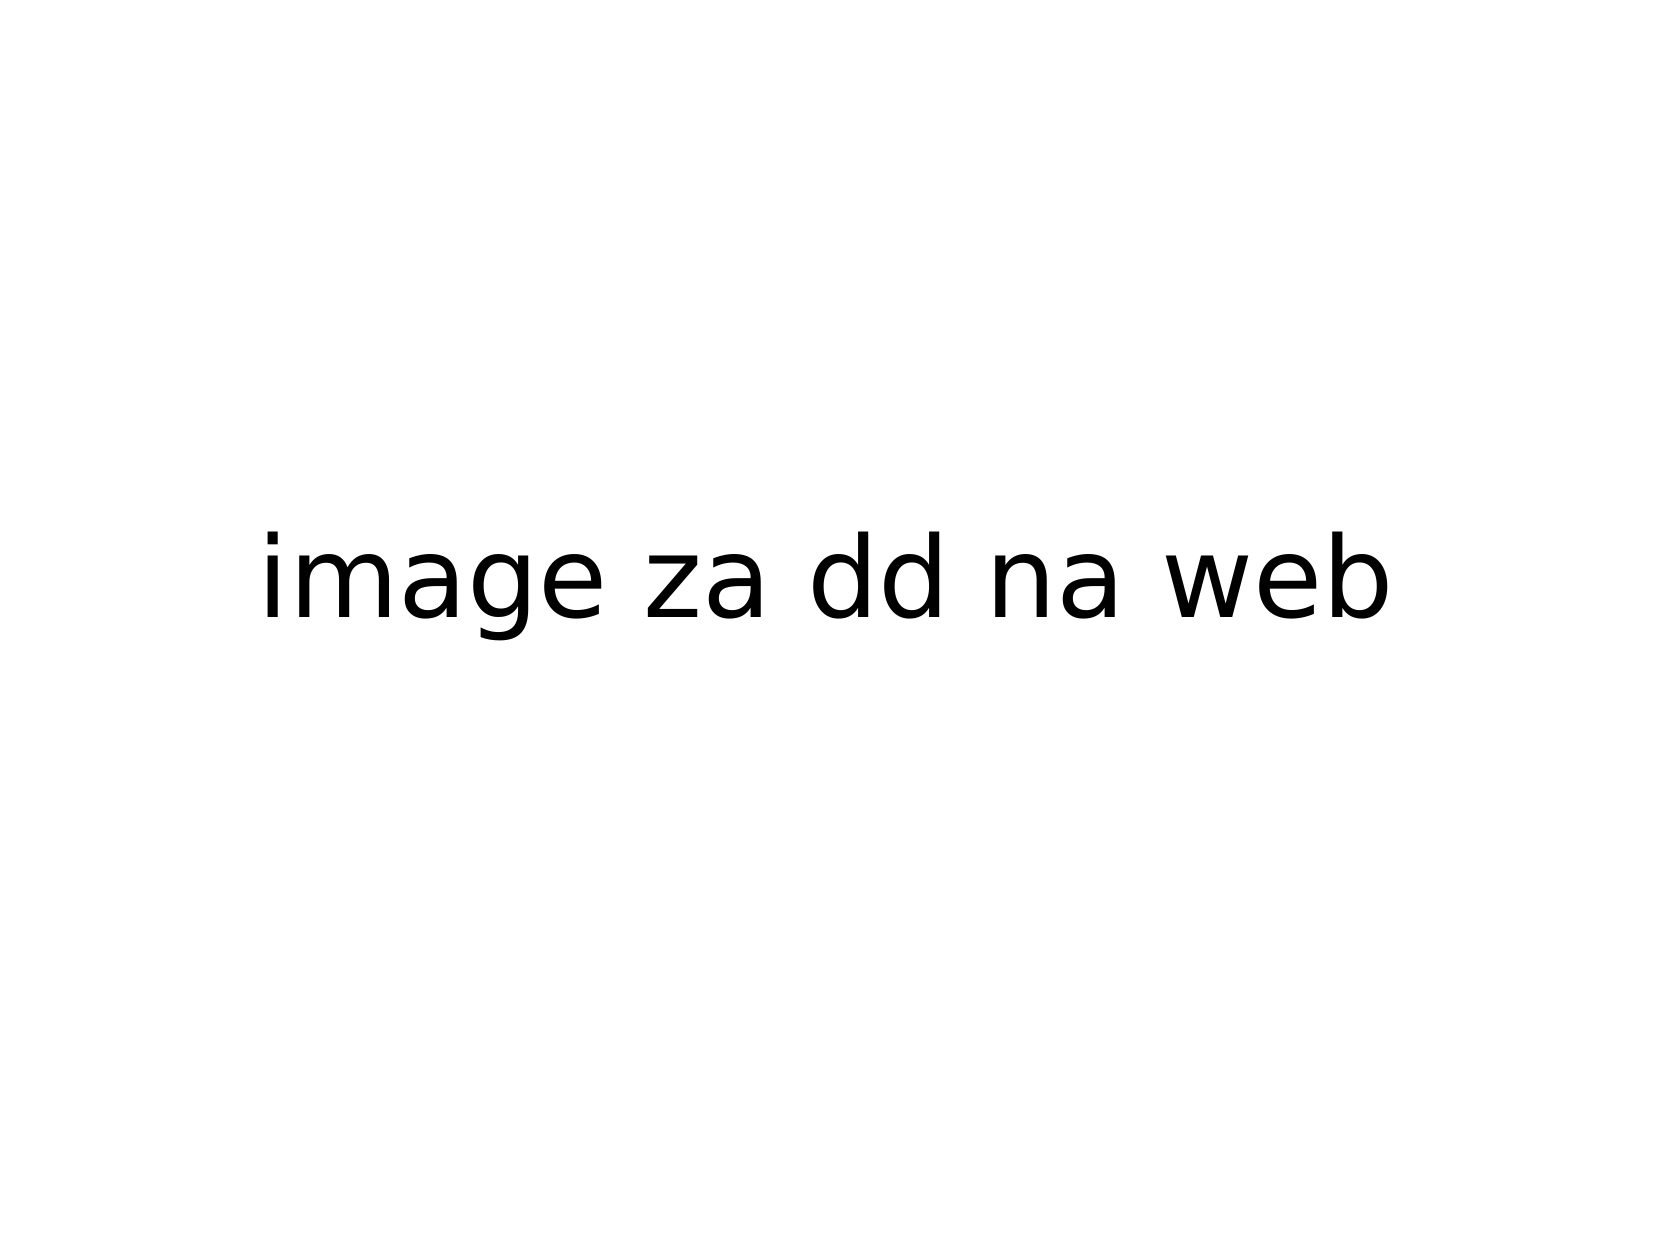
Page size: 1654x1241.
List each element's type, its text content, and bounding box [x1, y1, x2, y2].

subtitle image za dd na web [82, 49, 1571, 1109]
